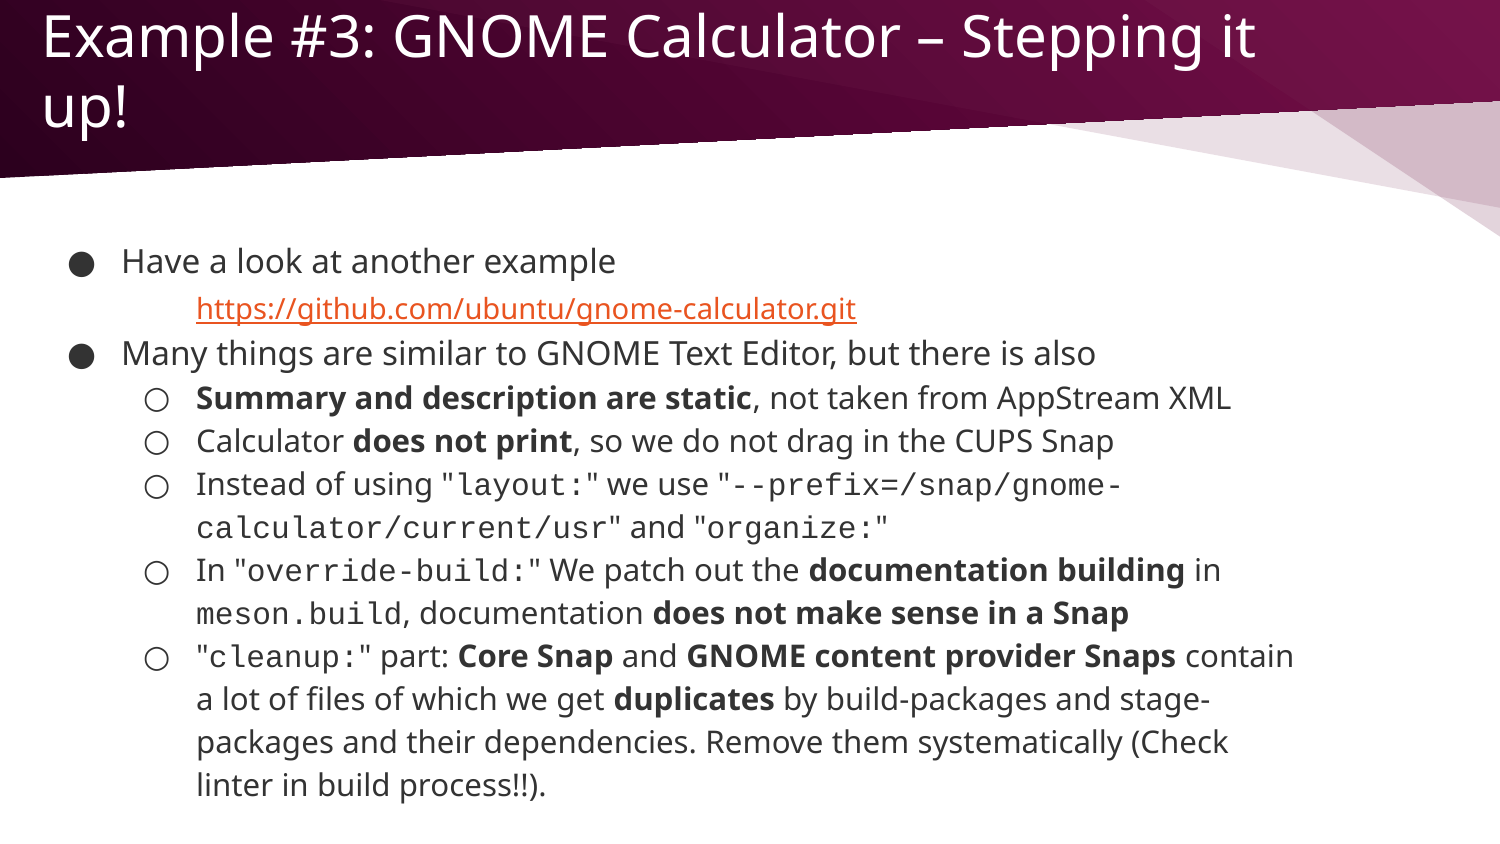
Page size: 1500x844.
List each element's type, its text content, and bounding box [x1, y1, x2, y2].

list Have a look at another example https://github.com/ubuntu/gnome-calculator.git Many things are similar to GNOME Text Editor, but there is also Summary and description are static, not taken from AppStream XML Calculator does not print, so we do not drag in the CUPS Snap Instead of using "layout:" we use "--prefix=/snap/gnome-calculator/current/usr" and "organize:" In "override-build:" We patch out the documentation building in meson.build, documentation does not make sense in a Snap "cleanup:" part: Core Snap and GNOME content provider Snaps contain a lot of files of which we get duplicates by build-packages and stage-packages and their dependencies. Remove them systematically (Check linter in build process!!). [35, 229, 1324, 789]
title Example #3: GNOME Calculator – Stepping it up! [41, 5, 1336, 134]
